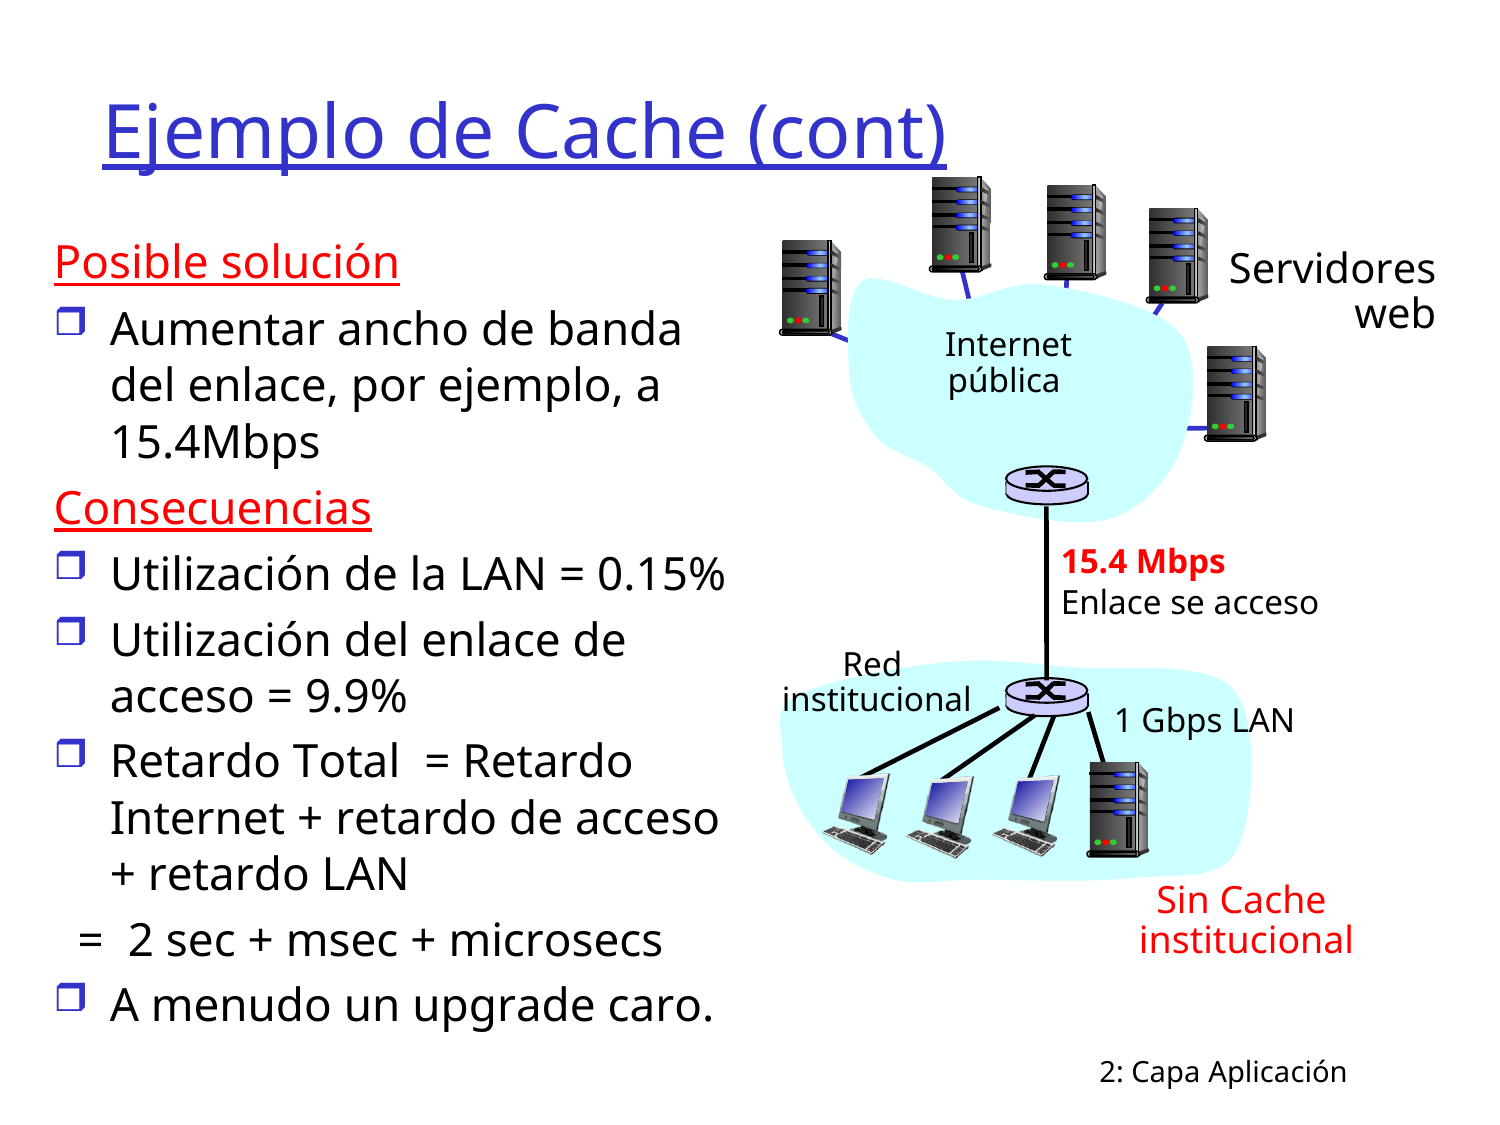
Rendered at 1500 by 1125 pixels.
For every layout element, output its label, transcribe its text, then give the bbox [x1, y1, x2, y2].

text_box Sin Cache institucional [1123, 873, 1370, 970]
text_box [1011, 779, 1054, 822]
text_box 15.4 Mbps Enlace se acceso [1045, 537, 1335, 629]
text_box [1146, 208, 1209, 303]
text_box [841, 778, 884, 820]
text_box Servidores web [1213, 239, 1452, 346]
text_box [849, 660, 1252, 883]
text_box [929, 177, 992, 272]
picture [805, 769, 1062, 865]
text_box [780, 727, 954, 817]
text_box Internet pública [921, 320, 1088, 408]
text_box Red institucional [766, 639, 988, 727]
text_box [779, 240, 842, 336]
text_box [925, 781, 968, 824]
text_box [1204, 346, 1267, 442]
text_box [1044, 185, 1107, 280]
list Posible solución Aumentar ancho de banda del enlace, por ejemplo, a 15.4Mbps Consecuencias Utilización de la LAN = 0.15% Utilización del enlace de acceso = 9.9% Retardo Total = Retardo Internet + retardo de acceso + retardo LAN = 2 sec + msec + microsecs A menudo un upgrade caro. [39, 226, 769, 1059]
text_box [847, 278, 1194, 523]
text_box 1 Gbps LAN [1098, 696, 1311, 749]
title Ejemplo de Cache (cont) [87, 37, 1363, 225]
